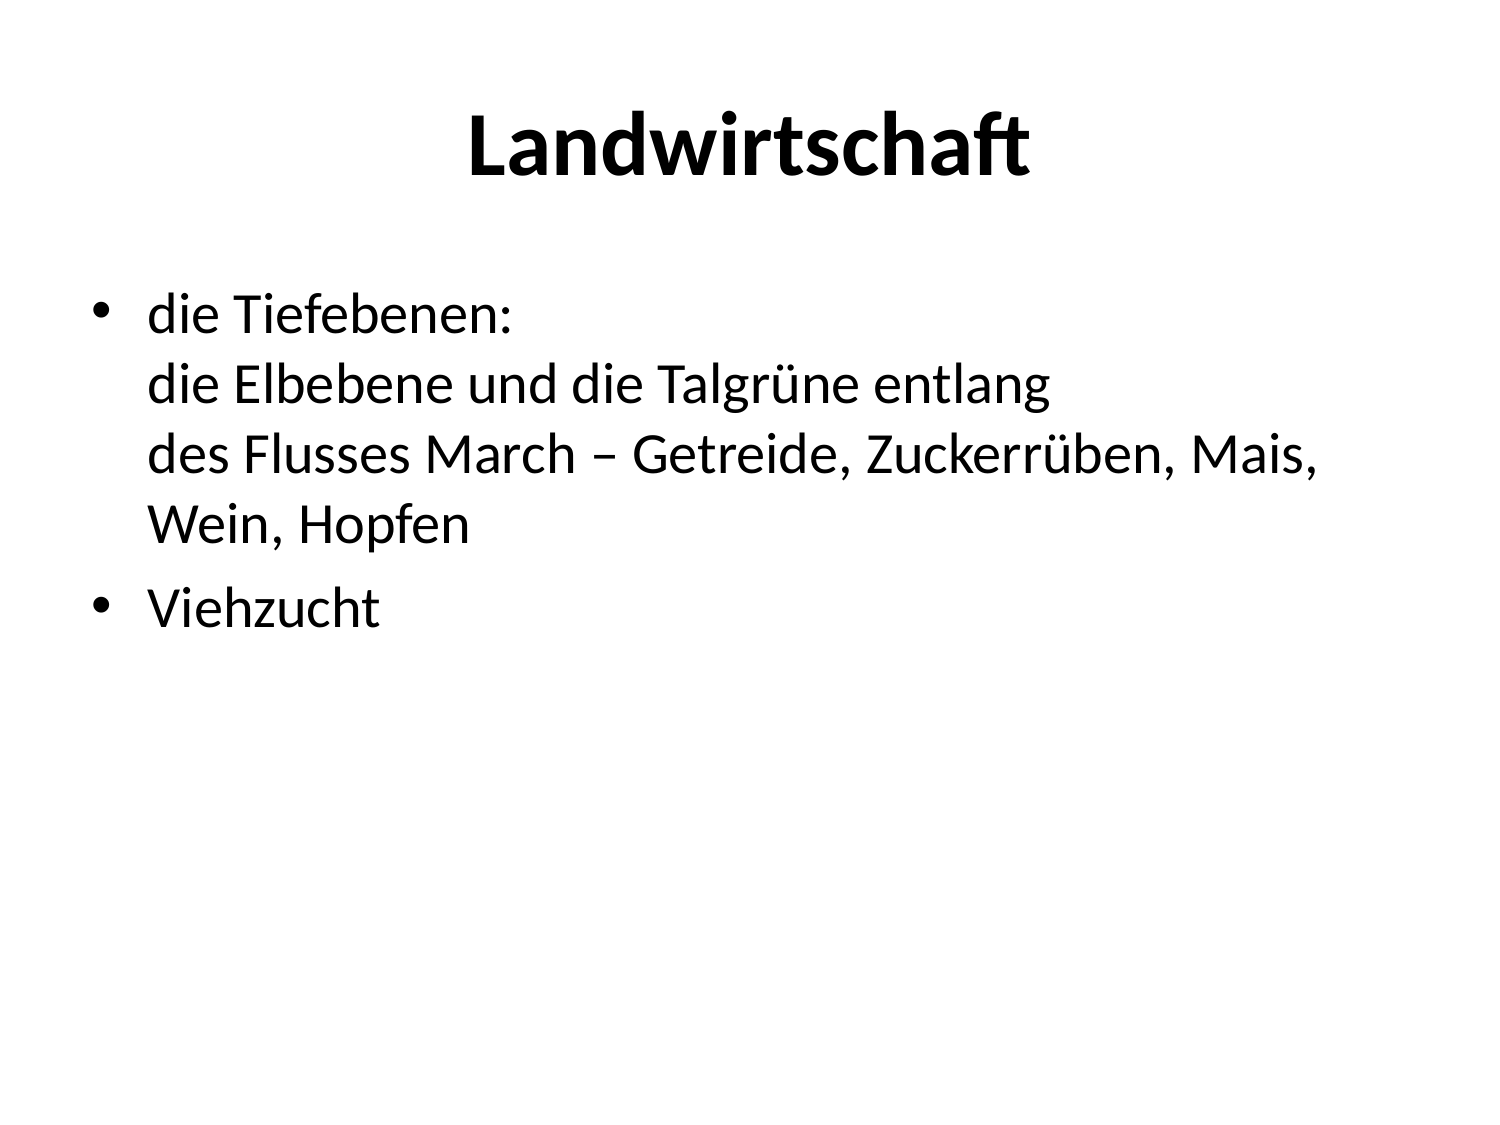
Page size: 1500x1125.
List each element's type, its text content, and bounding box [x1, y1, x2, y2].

title Landwirtschaft [75, 45, 1426, 233]
list die Tiefebenen: die Elbebene und die Talgrüne entlang des Flusses March – Getreide, Zuckerrüben, Mais, Wein, Hopfen Viehzucht [76, 267, 1427, 1010]
